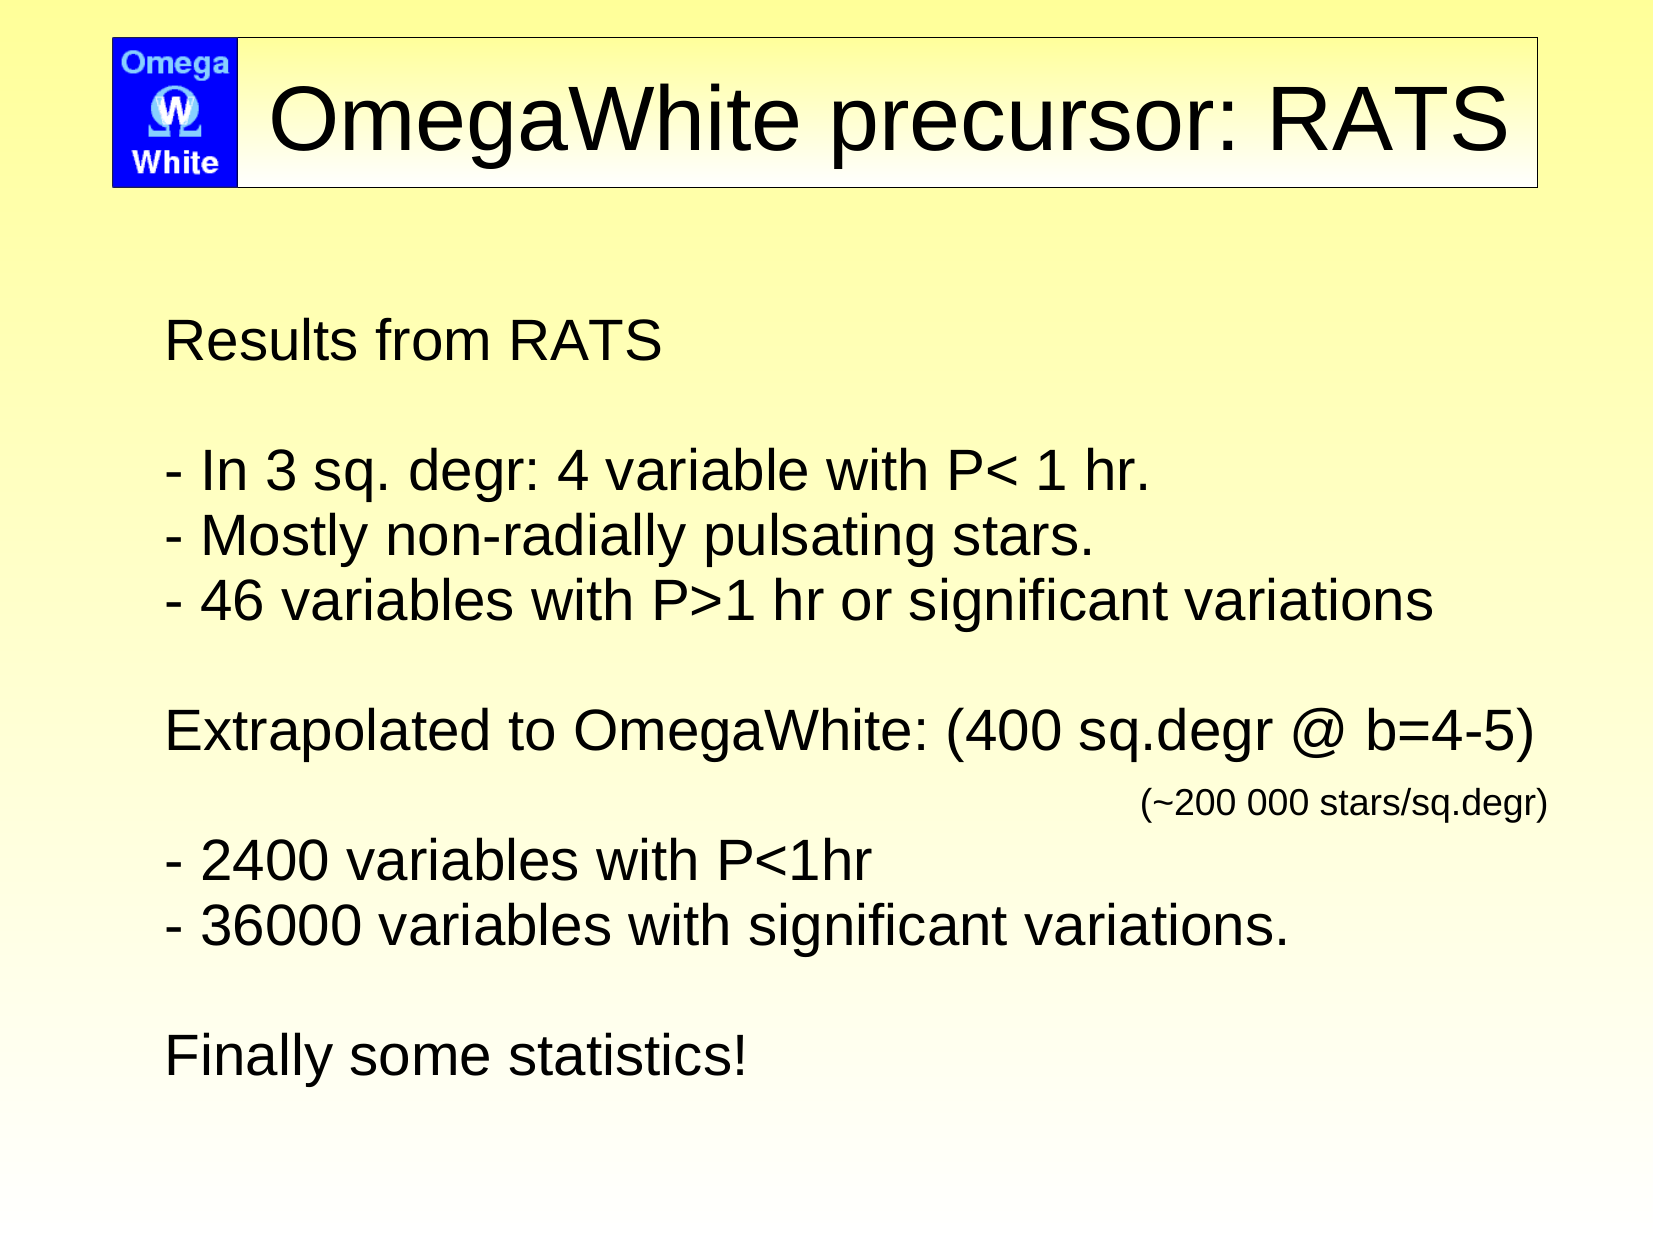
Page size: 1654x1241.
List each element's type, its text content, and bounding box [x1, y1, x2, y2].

text_box Results from RATS - In 3 sq. degr: 4 variable with P< 1 hr. - Mostly non-radially pulsating stars. - 46 variables with P>1 hr or significant variations Extrapolated to OmegaWhite: (400 sq.degr @ b=4-5) (~200 000 stars/sq.degr) - 2400 variables with P<1hr - 36000 variables with significant variations. Finally some statistics! [150, 300, 1558, 1161]
title OmegaWhite precursor: RATS [82, 49, 1571, 188]
picture [112, 37, 238, 49]
text_box [238, 37, 1538, 49]
